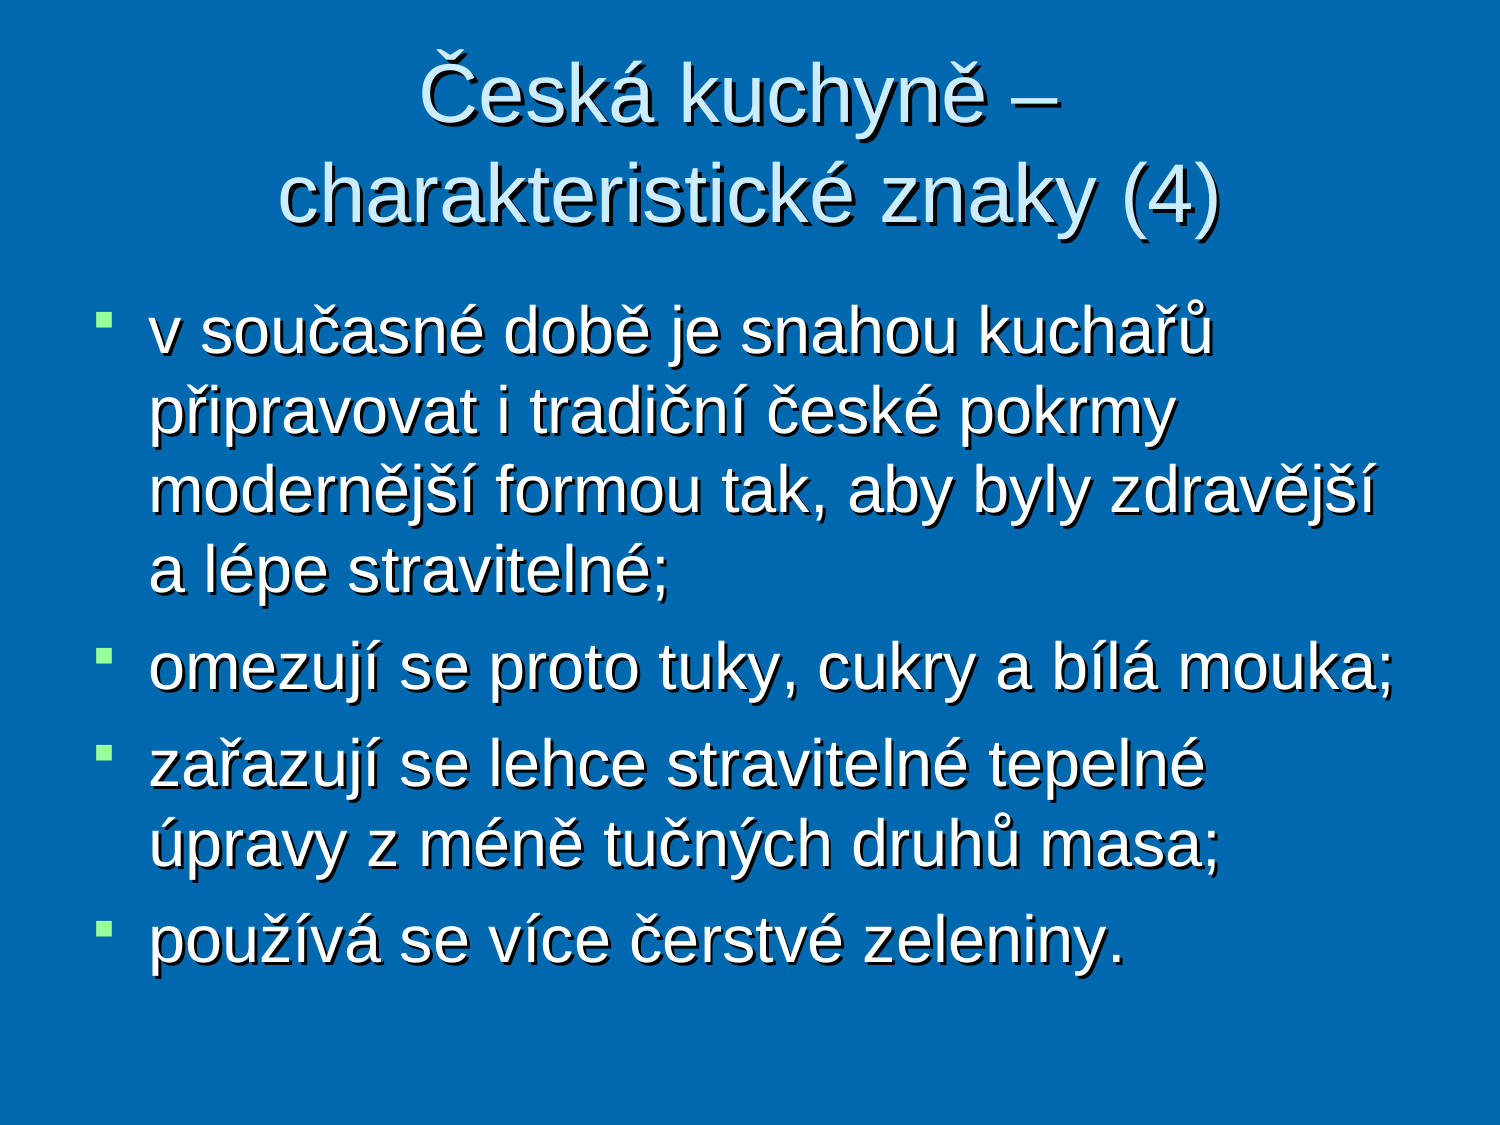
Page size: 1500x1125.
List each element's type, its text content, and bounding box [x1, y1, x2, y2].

title Česká kuchyně – charakteristické znaky (4) [75, 31, 1426, 247]
list v současné době je snahou kuchařů připravovat i tradiční české pokrmy modernější formou tak, aby byly zdravější a lépe stravitelné; omezují se proto tuky, cukry a bílá mouka; zařazují se lehce stravitelné tepelné úpravy z méně tučných druhů masa; používá se více čerstvé zeleniny. [76, 278, 1427, 1022]
